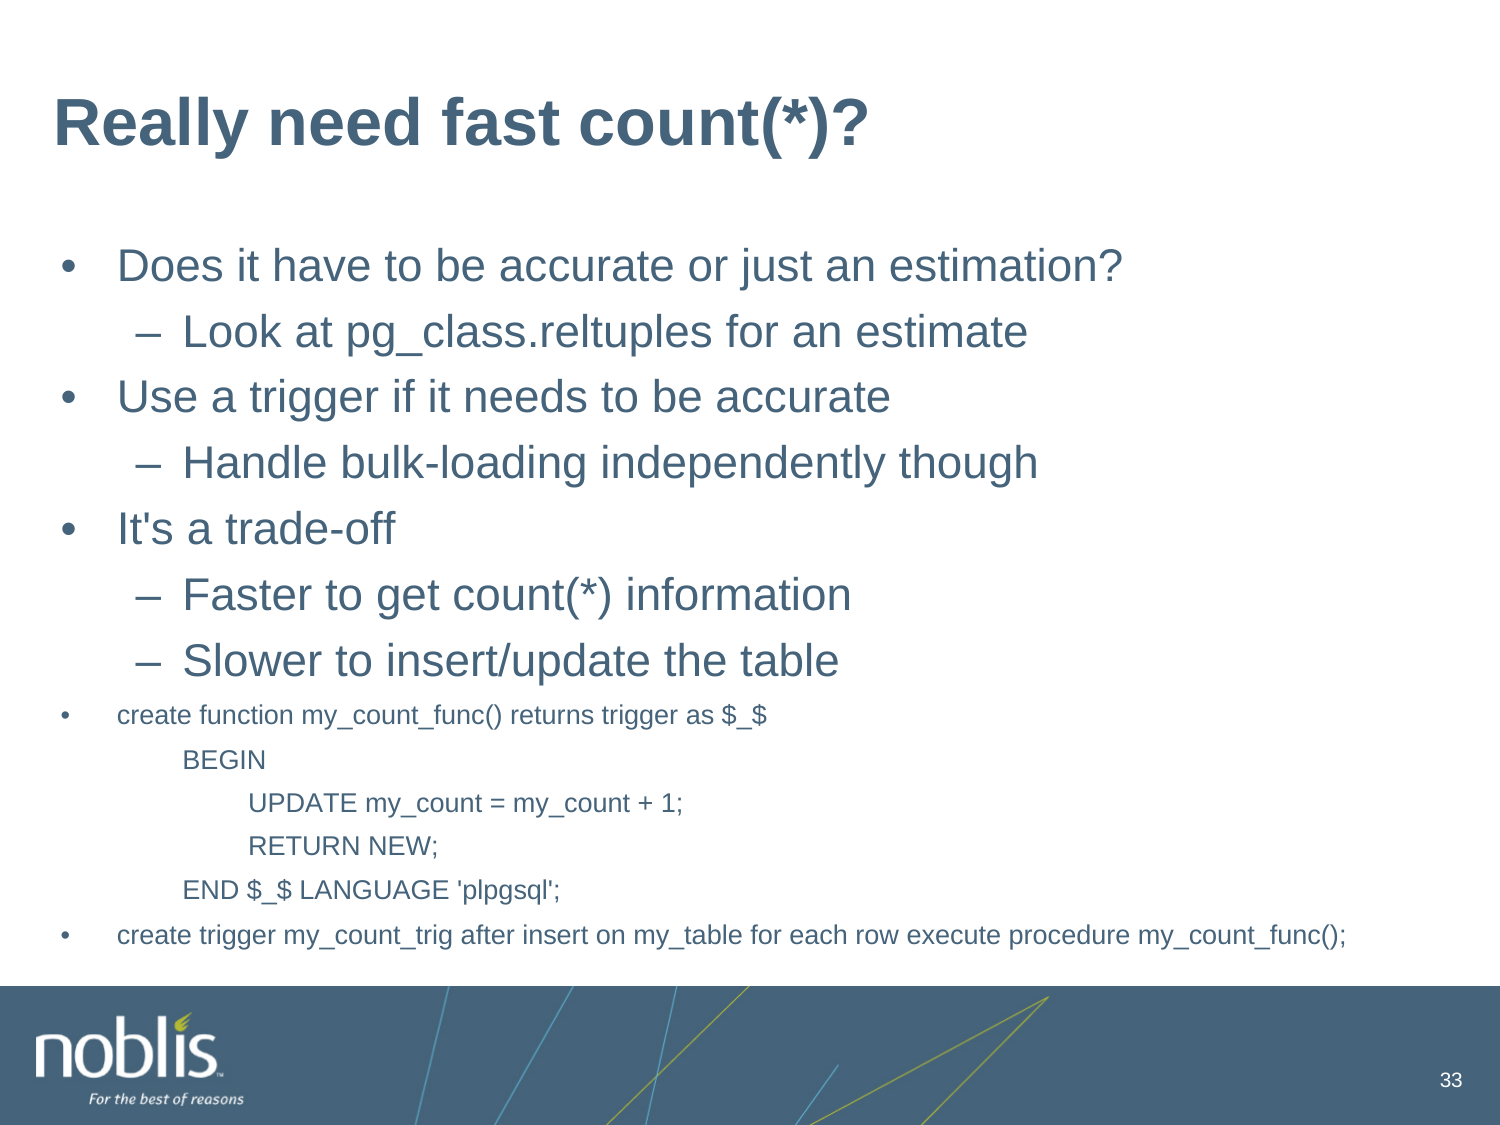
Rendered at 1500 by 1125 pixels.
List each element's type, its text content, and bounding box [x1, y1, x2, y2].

title Really need fast count(*)? [53, 38, 1438, 211]
list Does it have to be accurate or just an estimation? Look at pg_class.reltuples for an estimate Use a trigger if it needs to be accurate Handle bulk-loading independently though It's a trade-off Faster to get count(*) information Slower to insert/update the table create function my_count_func() returns trigger as $_$ BEGIN UPDATE my_count = my_count + 1; RETURN NEW; END $_$ LANGUAGE 'plpgsql'; create trigger my_count_trig after insert on my_table for each row execute procedure my_count_func(); [60, 239, 1437, 968]
picture [0, 986, 1500, 1125]
